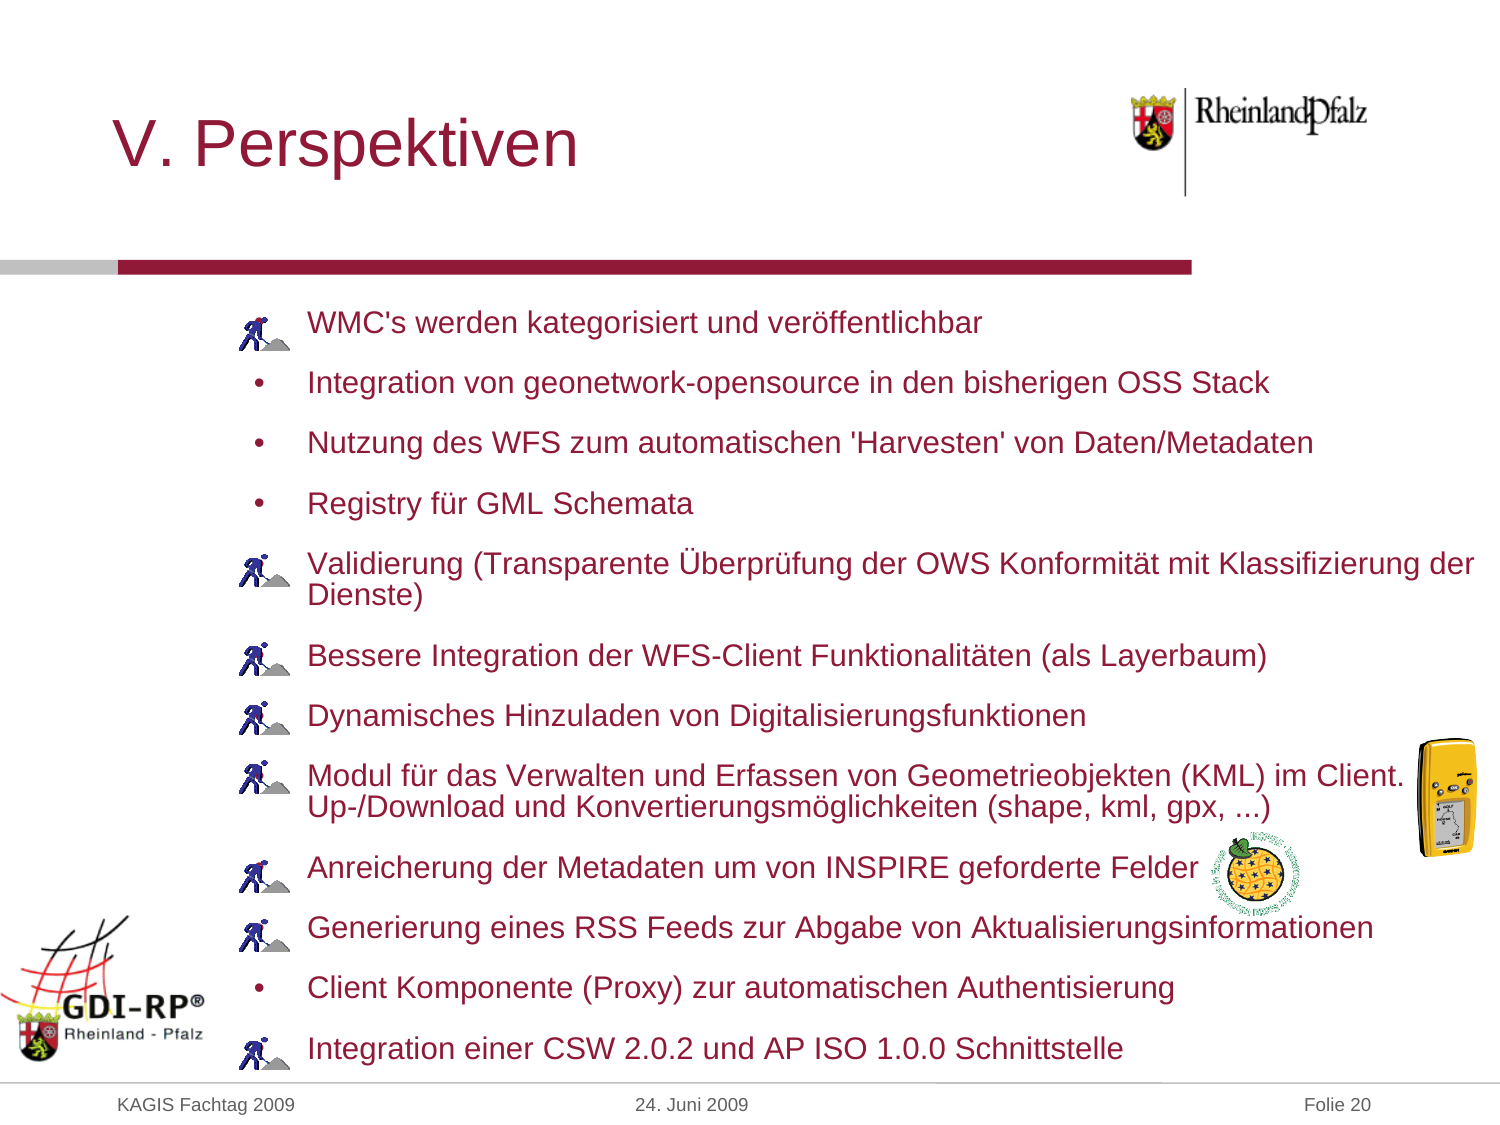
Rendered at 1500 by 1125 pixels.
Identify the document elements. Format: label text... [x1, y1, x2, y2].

list WMC's werden kategorisiert und veröffentlichbar Integration von geonetwork-opensource in den bisherigen OSS Stack Nutzung des WFS zum automatischen 'Harvesten' von Daten/Metadaten Registry für GML Schemata Validierung (Transparente Überprüfung der OWS Konformität mit Klassifizierung der Dienste) Bessere Integration der WFS-Client Funktionalitäten (als Layerbaum) Dynamisches Hinzuladen von Digitalisierungsfunktionen Modul für das Verwalten und Erfassen von Geometrieobjekten (KML) im Client. Up-/Download und Konvertierungsmöglichkeiten (shape, kml, gpx, ...) Anreicherung der Metadaten um von INSPIRE geforderte Felder Generierung eines RSS Feeds zur Abgabe von Aktualisierungsinformationen Client Komponente (Proxy) zur automatischen Authentisierung Integration einer CSW 2.0.2 und AP ISO 1.0.0 Schnittstelle [236, 308, 1500, 1125]
picture [0, 915, 207, 1063]
picture [231, 697, 296, 739]
picture [231, 638, 296, 680]
picture [1131, 88, 1447, 198]
picture [231, 550, 296, 591]
picture [231, 1033, 296, 1074]
picture [231, 313, 296, 355]
picture [231, 915, 296, 956]
picture [231, 856, 296, 897]
picture [1211, 832, 1300, 916]
picture [231, 756, 296, 798]
title V. Perspektiven [112, 70, 1071, 216]
